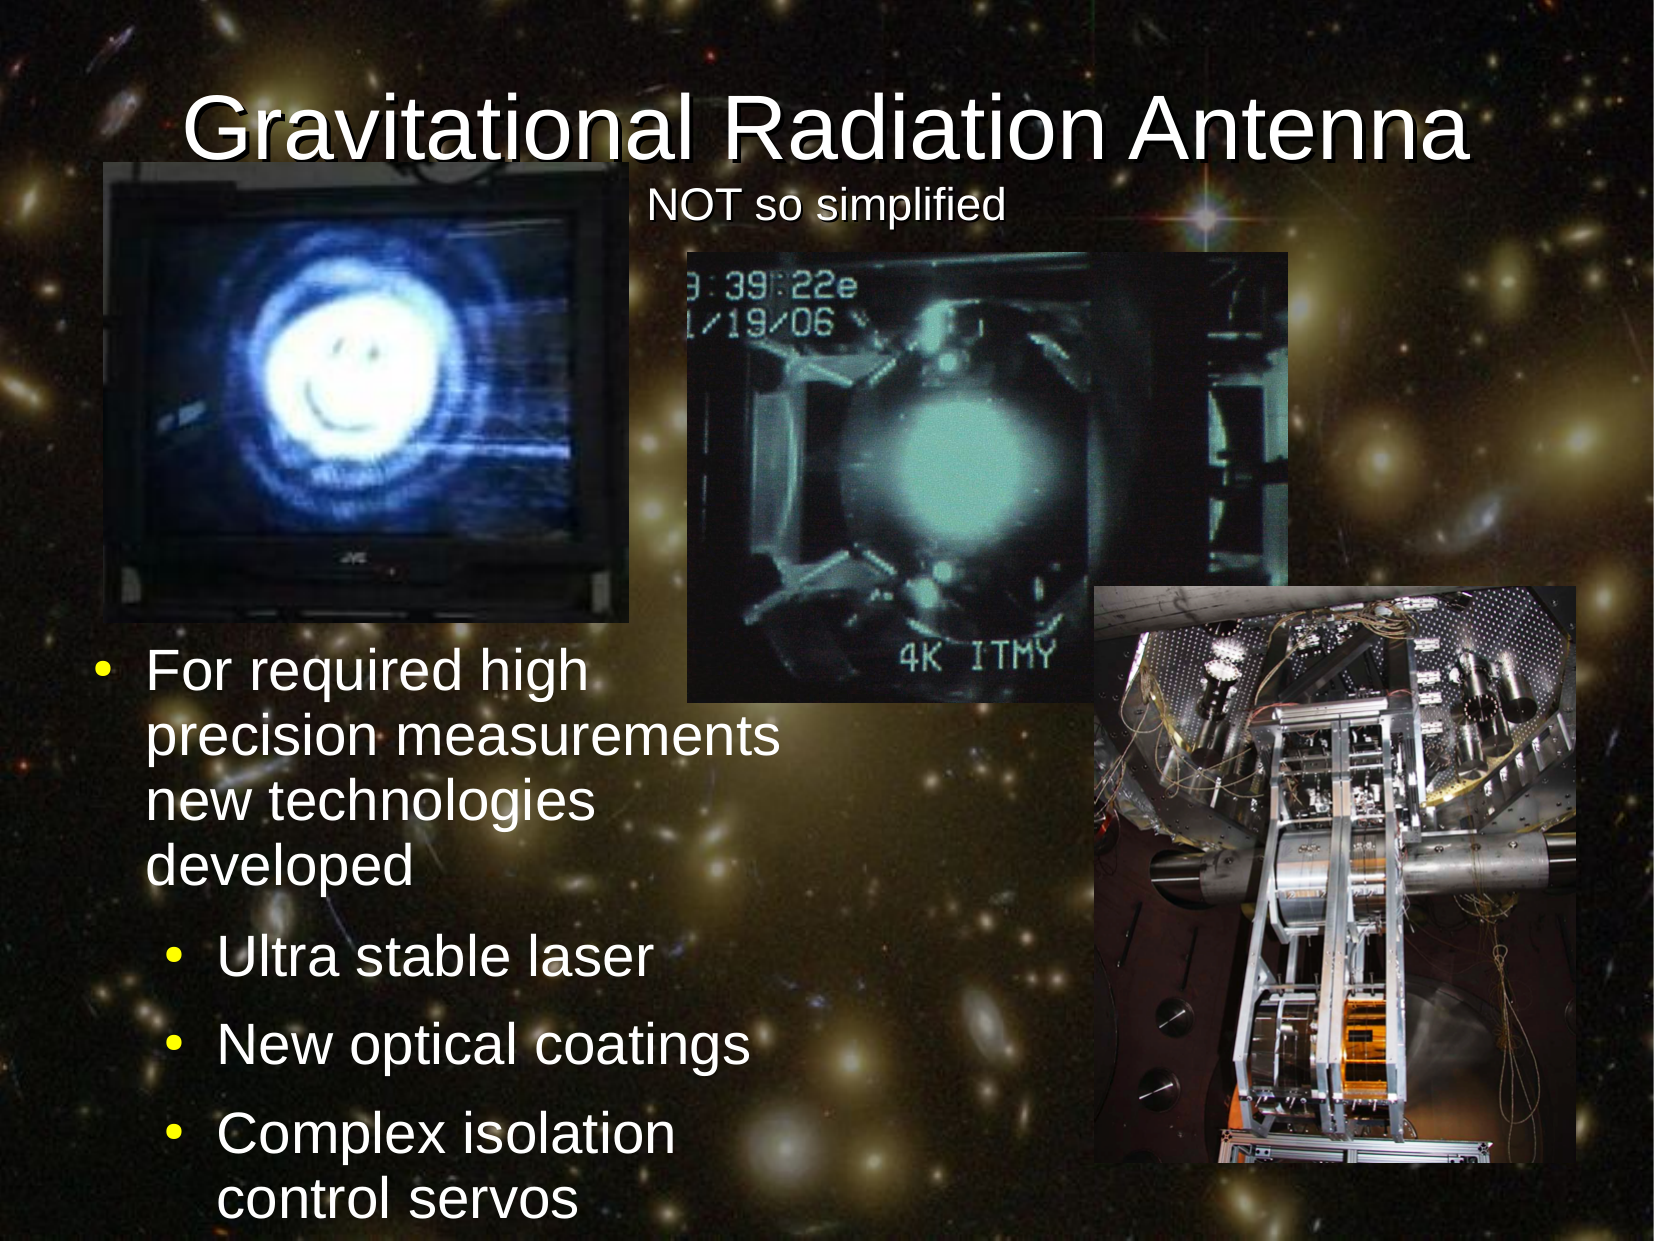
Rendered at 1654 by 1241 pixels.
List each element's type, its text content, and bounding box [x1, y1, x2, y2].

list For required high precision measurements new technologies developed Ultra stable laser New optical coatings Complex isolation control servos [75, 637, 802, 1241]
title Gravitational Radiation Antenna NOT so simplified [82, 49, 1571, 257]
picture [0, 0, 1654, 1241]
